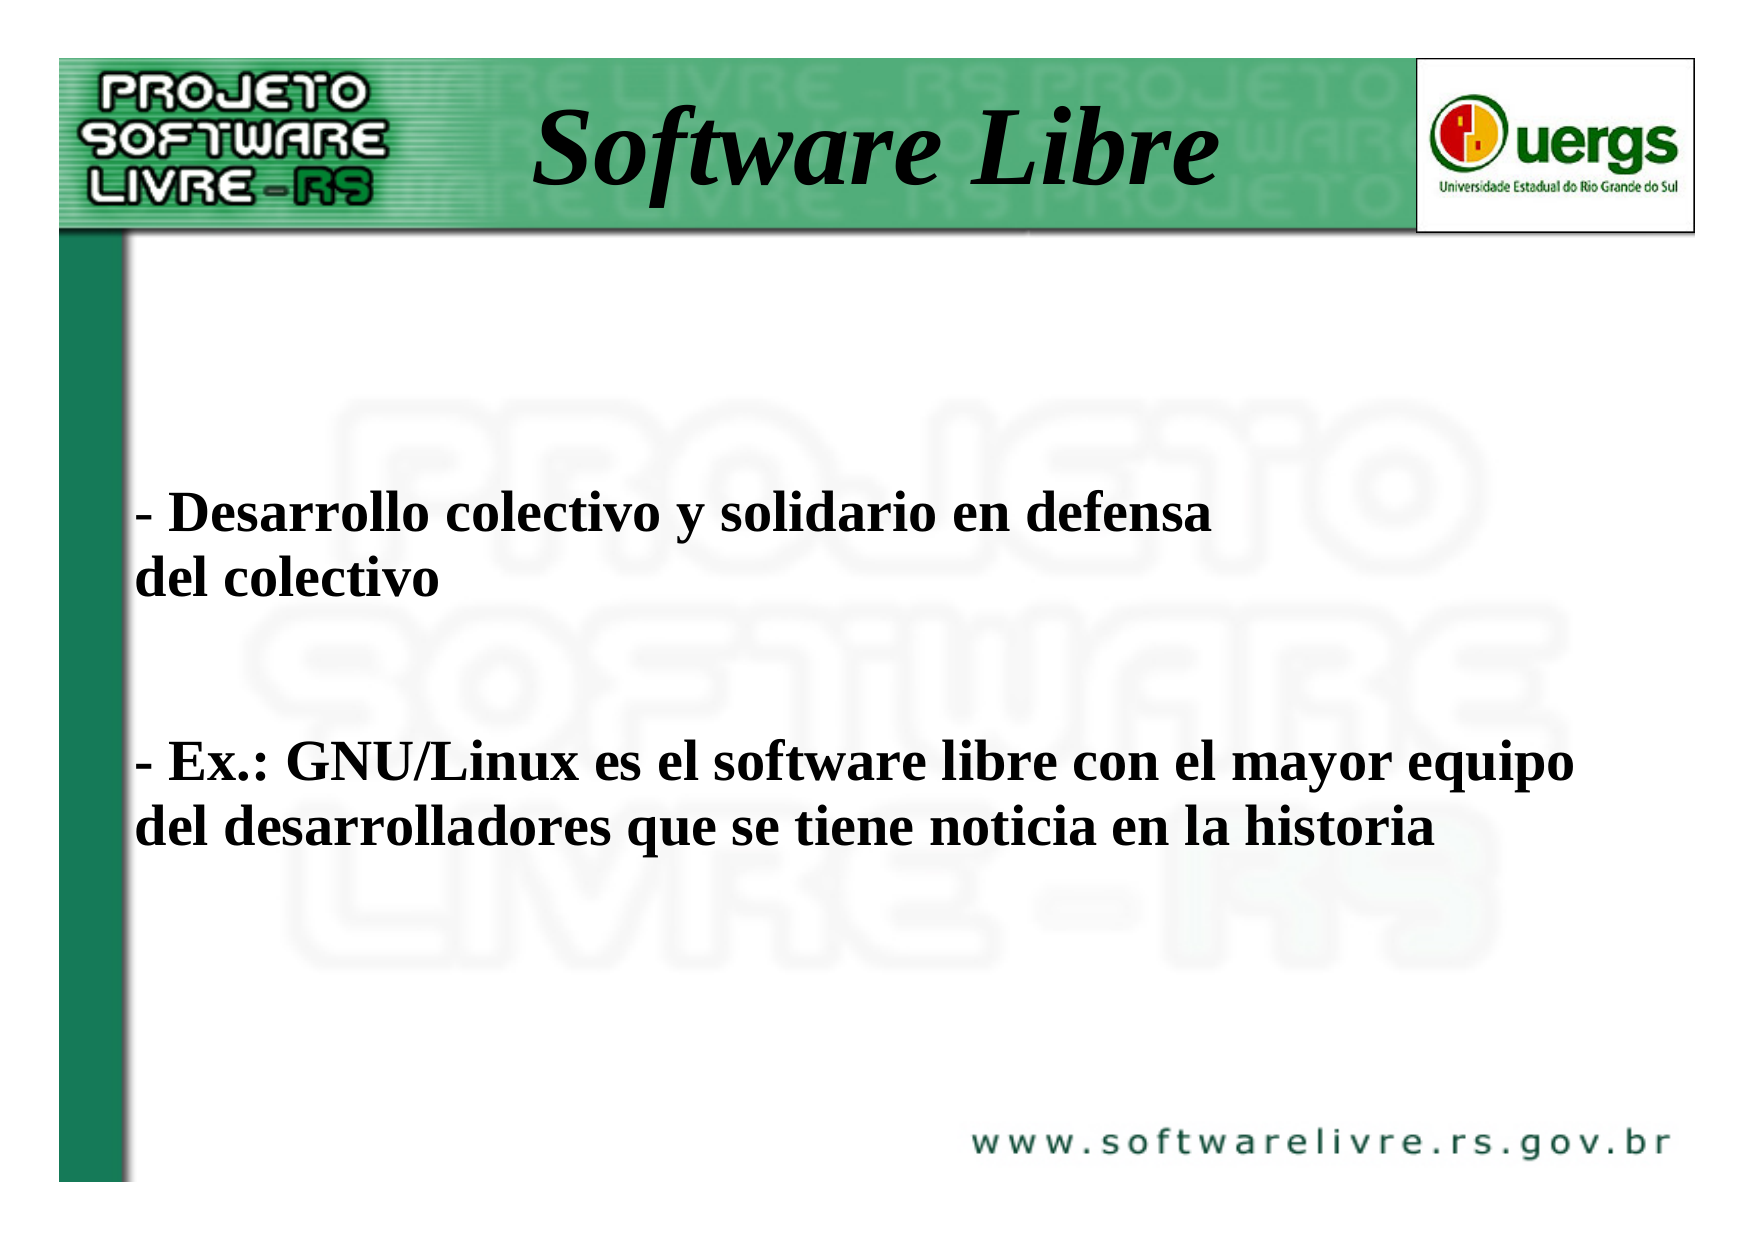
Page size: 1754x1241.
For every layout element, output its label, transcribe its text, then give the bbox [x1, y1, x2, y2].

text_box Software Libre [531, 84, 1363, 213]
picture [59, 58, 1695, 1182]
text_box - Desarrollo colectivo y solidario en defensa del colectivo - Ex.: GNU/Linux es el software libre con el mayor equipo del desarrolladores que se tiene noticia en la historia [134, 479, 1639, 876]
